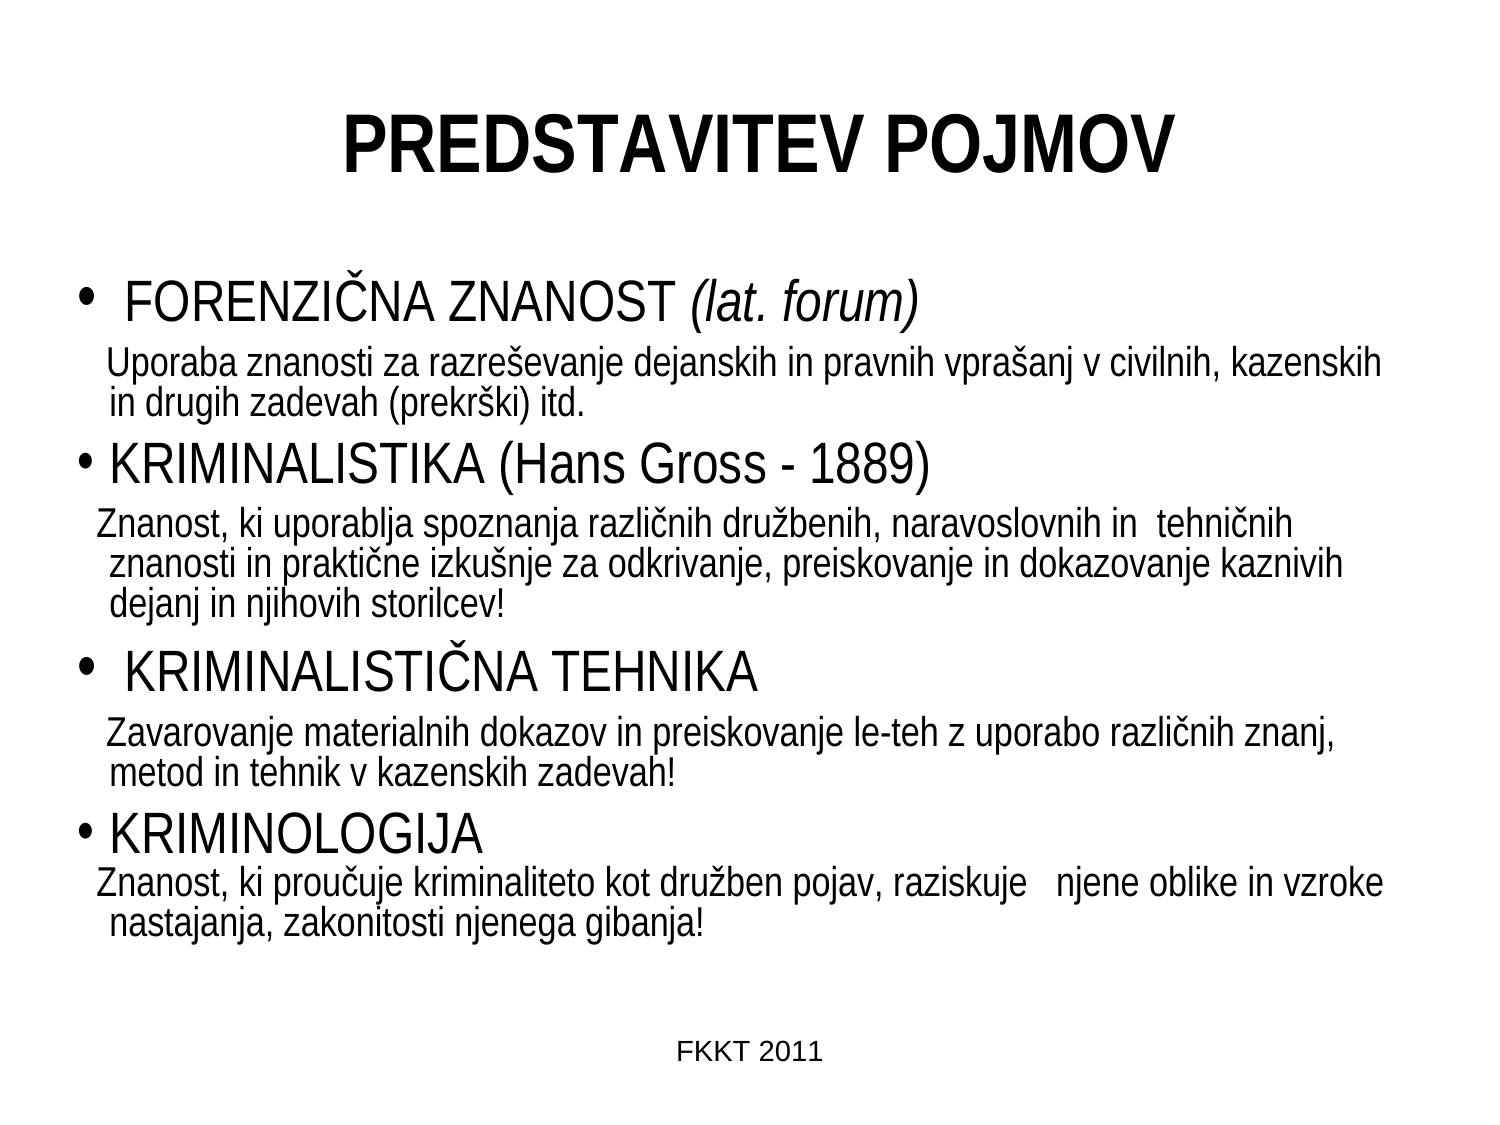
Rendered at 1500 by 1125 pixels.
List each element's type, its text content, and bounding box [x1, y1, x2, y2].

text_box FKKT 2011 [512, 1024, 988, 1103]
list FORENZIČNA ZNANOST (lat. forum) Uporaba znanosti za razreševanje dejanskih in pravnih vprašanj v civilnih, kazenskih in drugih zadevah (prekrški) itd. KRIMINALISTIKA (Hans Gross - 1889) Znanost, ki uporablja spoznanja različnih družbenih, naravoslovnih in tehničnih znanosti in praktične izkušnje za odkrivanje, preiskovanje in dokazovanje kaznivih dejanj in njihovih storilcev! KRIMINALISTIČNA TEHNIKA Zavarovanje materialnih dokazov in preiskovanje le-teh z uporabo različnih znanj, metod in tehnik v kazenskih zadevah! KRIMINOLOGIJA Znanost, ki proučuje kriminaliteto kot družben pojav, raziskuje njene oblike in vzroke nastajanja, zakonitosti njenega gibanja! [62, 262, 1405, 1012]
title PREDSTAVITEV POJMOV [75, 45, 1426, 233]
